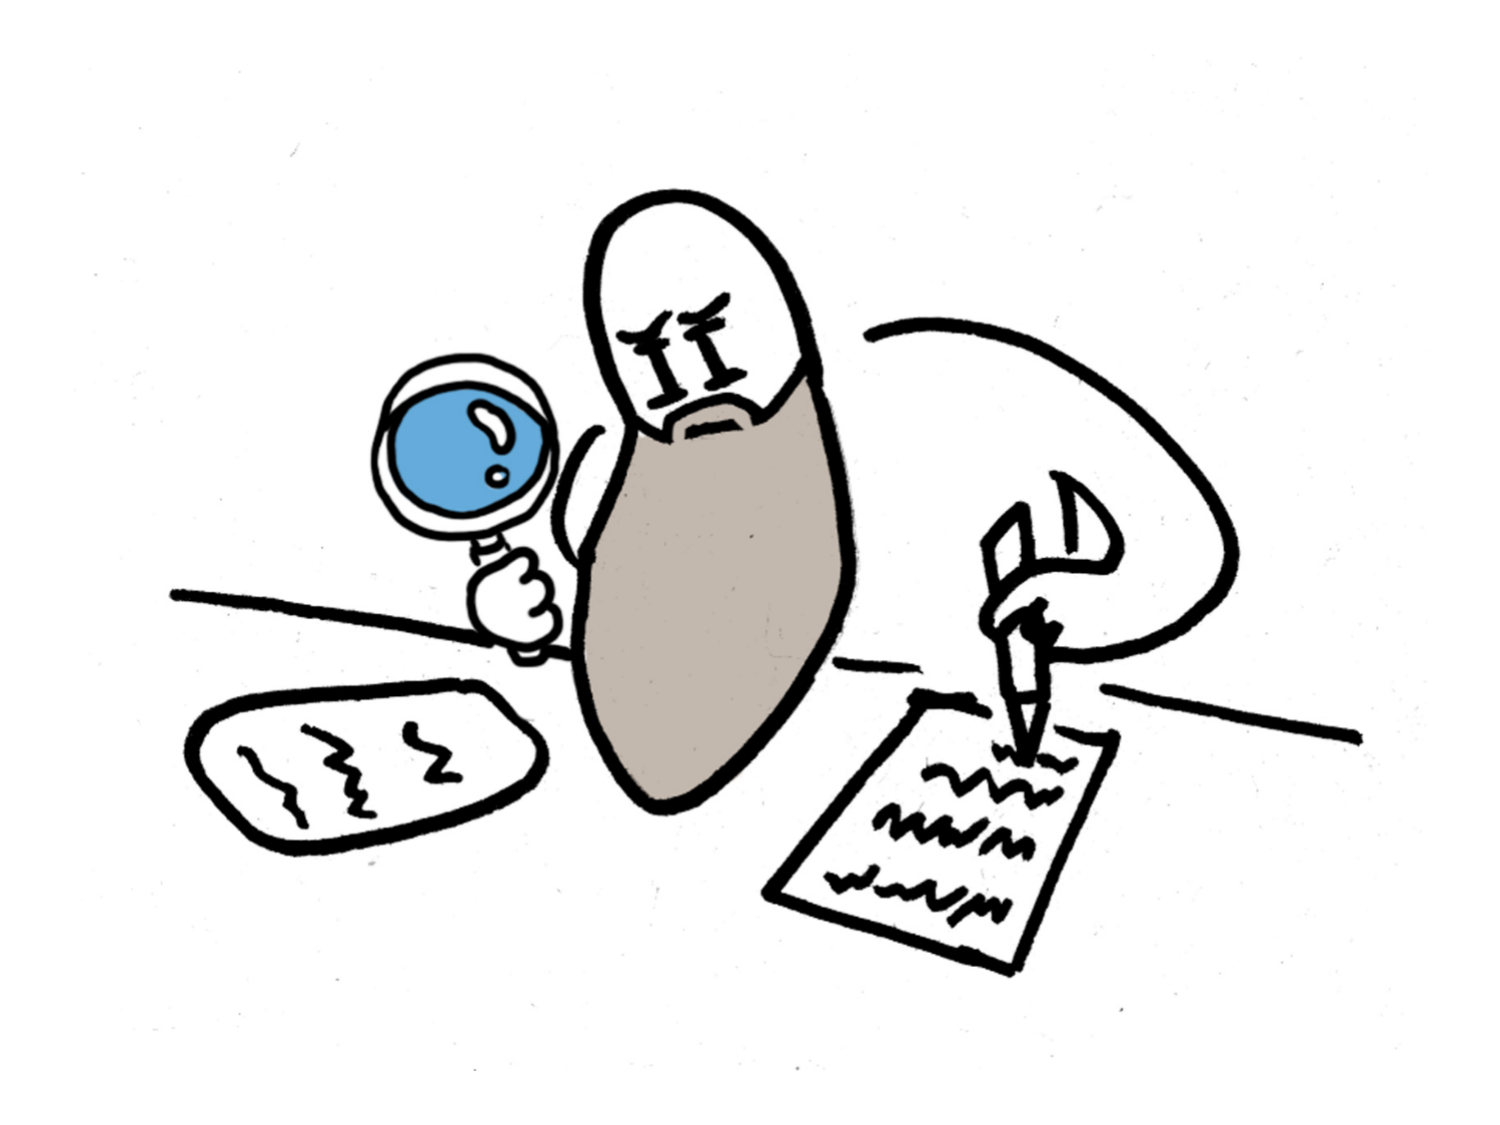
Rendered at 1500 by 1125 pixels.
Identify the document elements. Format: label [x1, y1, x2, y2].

picture [72, 54, 1428, 1071]
